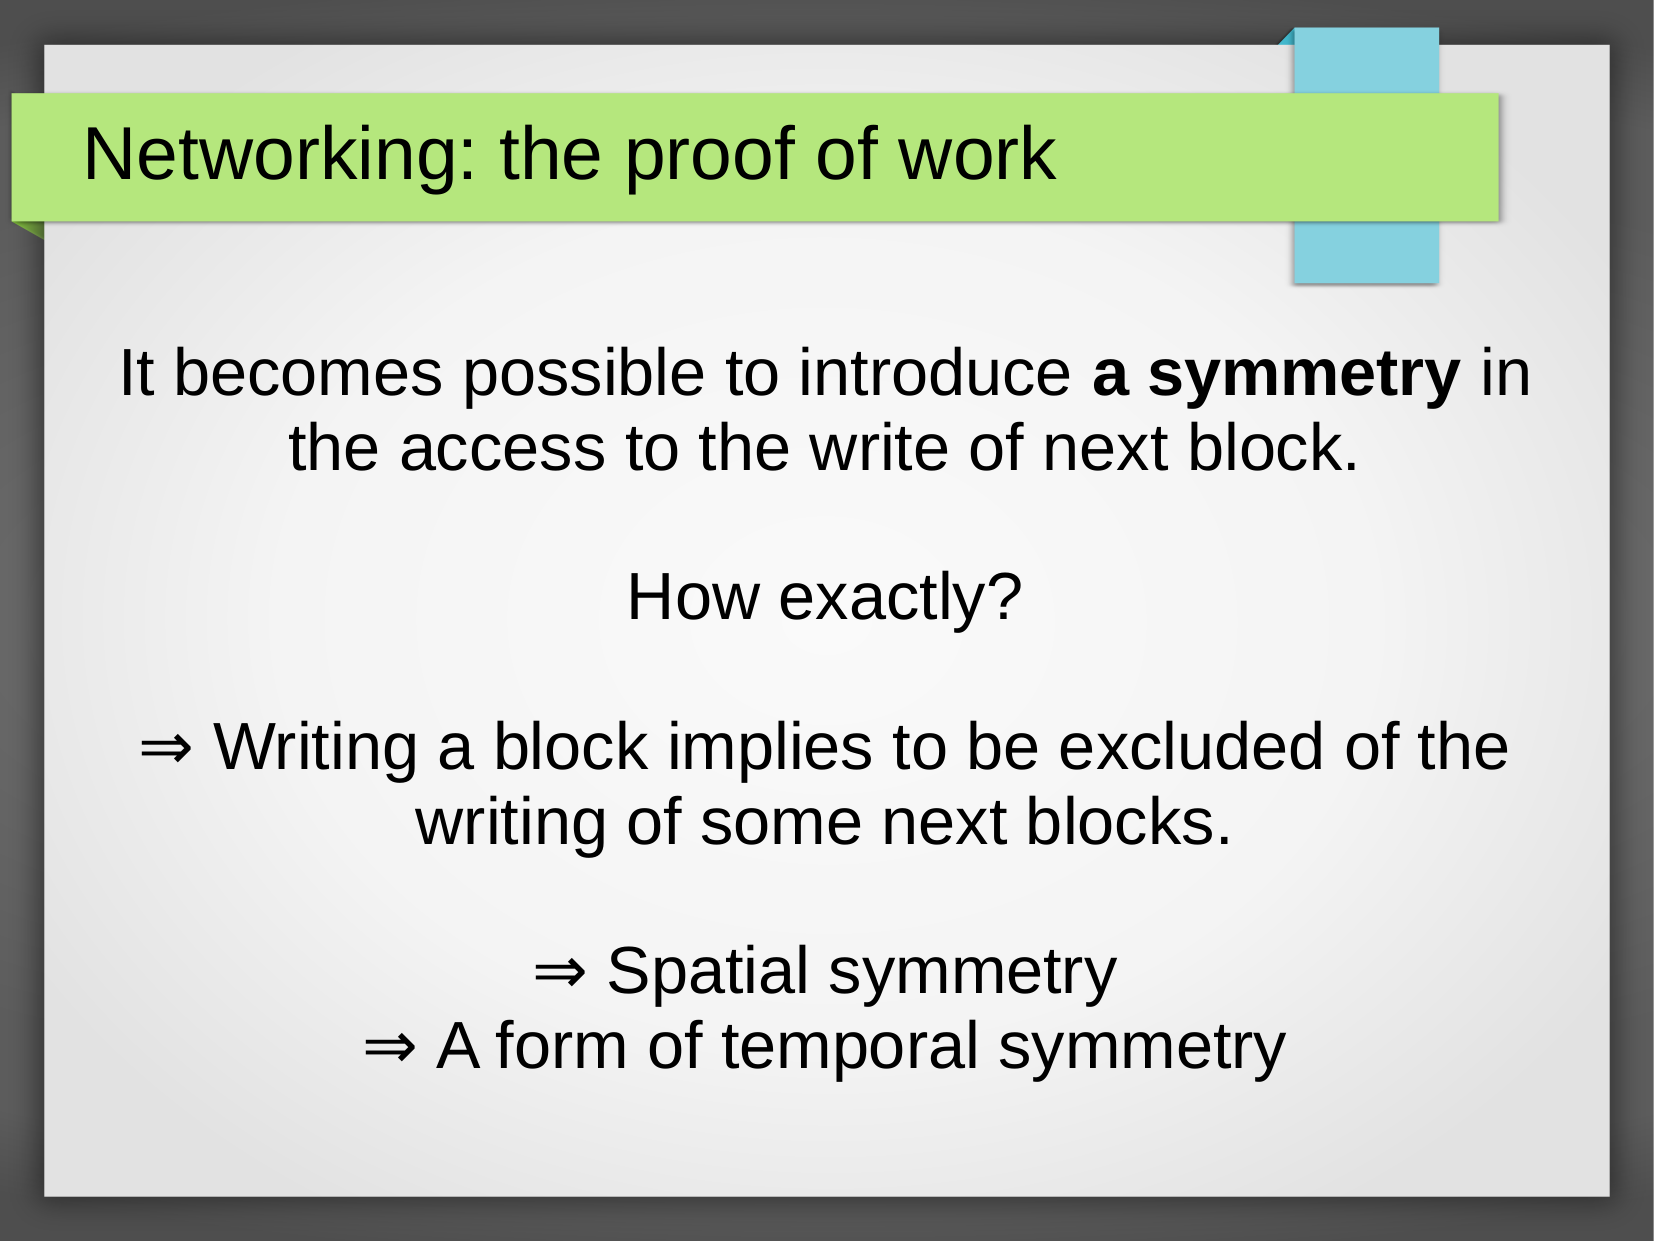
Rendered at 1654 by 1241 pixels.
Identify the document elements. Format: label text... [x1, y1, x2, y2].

title Networking: the proof of work [82, 94, 1501, 213]
subtitle It becomes possible to introduce a symmetry in the access to the write of next block. How exactly? ⇒ Writing a block implies to be excluded of the writing of some next blocks. ⇒ Spatial symmetry ⇒ A form of temporal symmetry [81, 335, 1570, 1083]
picture [0, 0, 1654, 1241]
